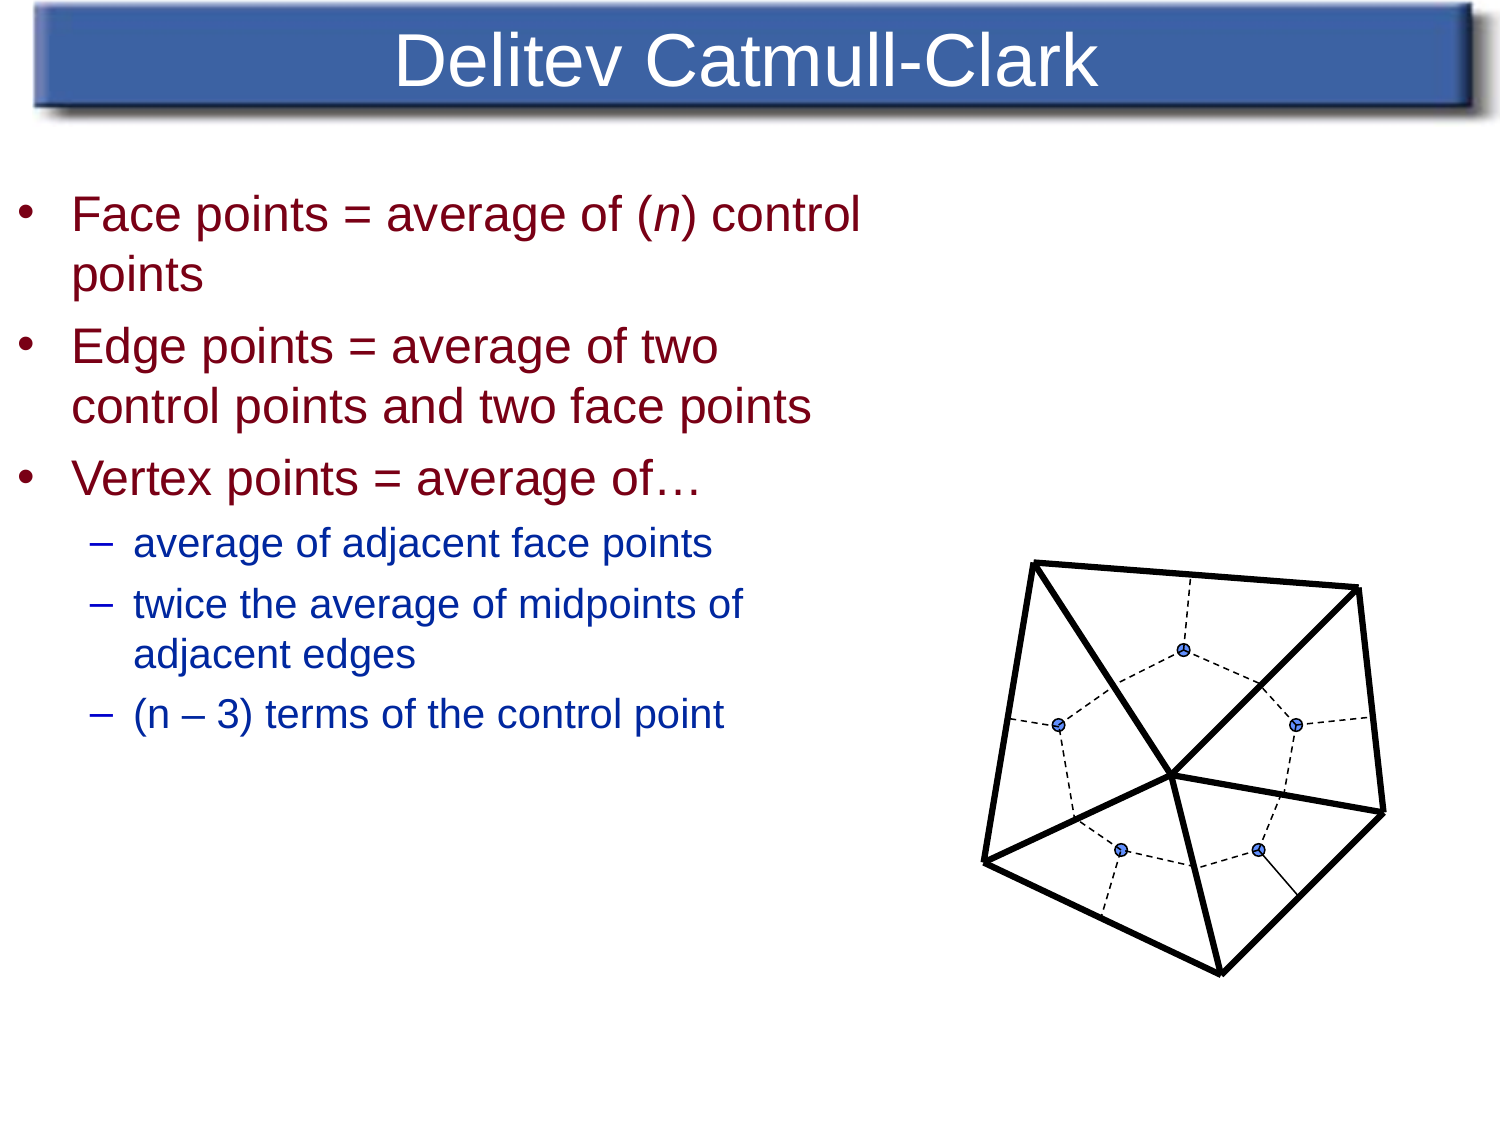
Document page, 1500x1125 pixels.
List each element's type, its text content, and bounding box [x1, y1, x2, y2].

text_box [1114, 848, 1119, 856]
text_box [1052, 718, 1063, 725]
text_box [1253, 852, 1261, 857]
text_box [1293, 718, 1302, 723]
picture [32, 0, 1500, 127]
text_box [1289, 721, 1295, 731]
list Face points = average of (n) control points Edge points = average of two control points and two face points Vertex points = average of… average of adjacent face points twice the average of midpoints of adjacent edges (n – 3) terms of the control point [3, 173, 880, 1026]
text_box [1296, 726, 1303, 732]
text_box [1177, 643, 1183, 651]
text_box [1260, 844, 1265, 854]
title Delitev Catmull-Clark [0, 0, 1493, 114]
text_box [1252, 843, 1260, 850]
text_box [1117, 843, 1128, 857]
text_box [1060, 723, 1065, 731]
text_box [1178, 652, 1189, 657]
